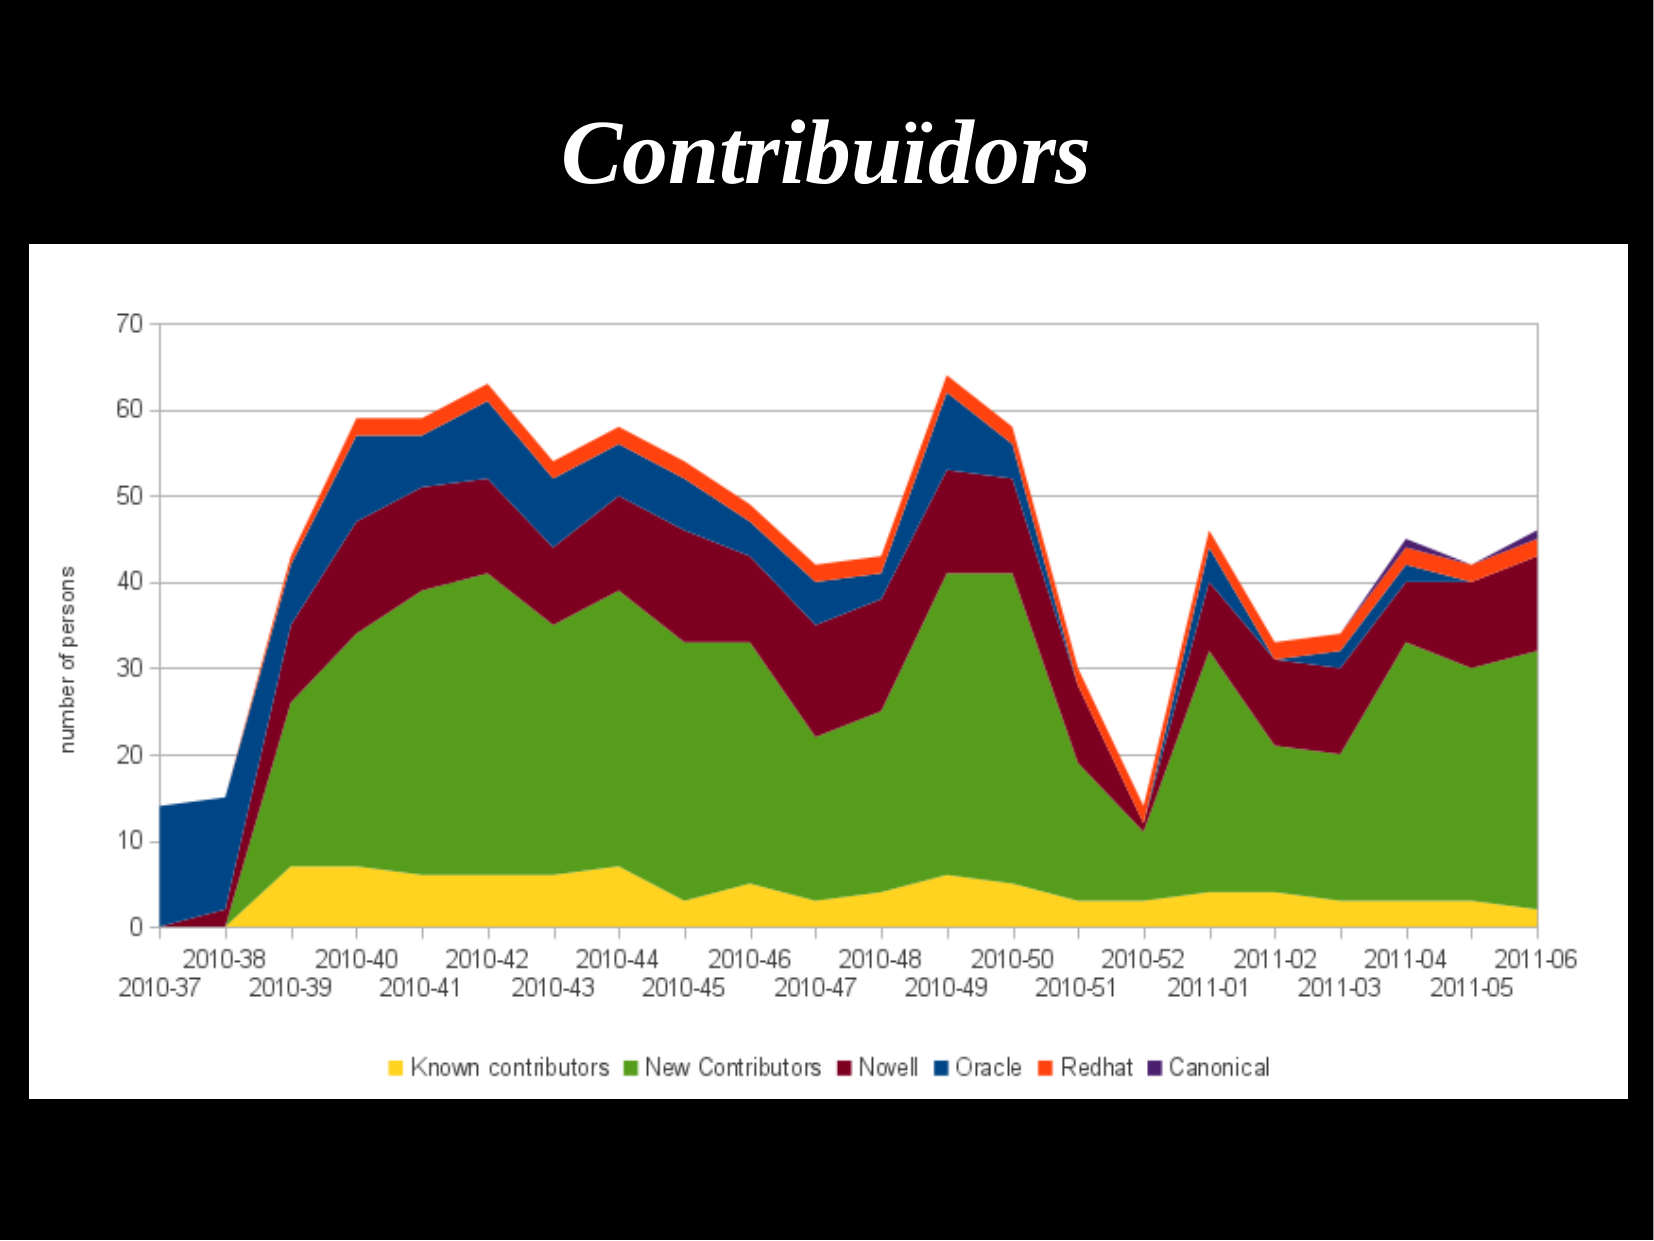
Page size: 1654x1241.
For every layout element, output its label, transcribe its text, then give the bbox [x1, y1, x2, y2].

title Contribuïdors [82, 49, 1571, 244]
picture [29, 244, 1628, 1099]
